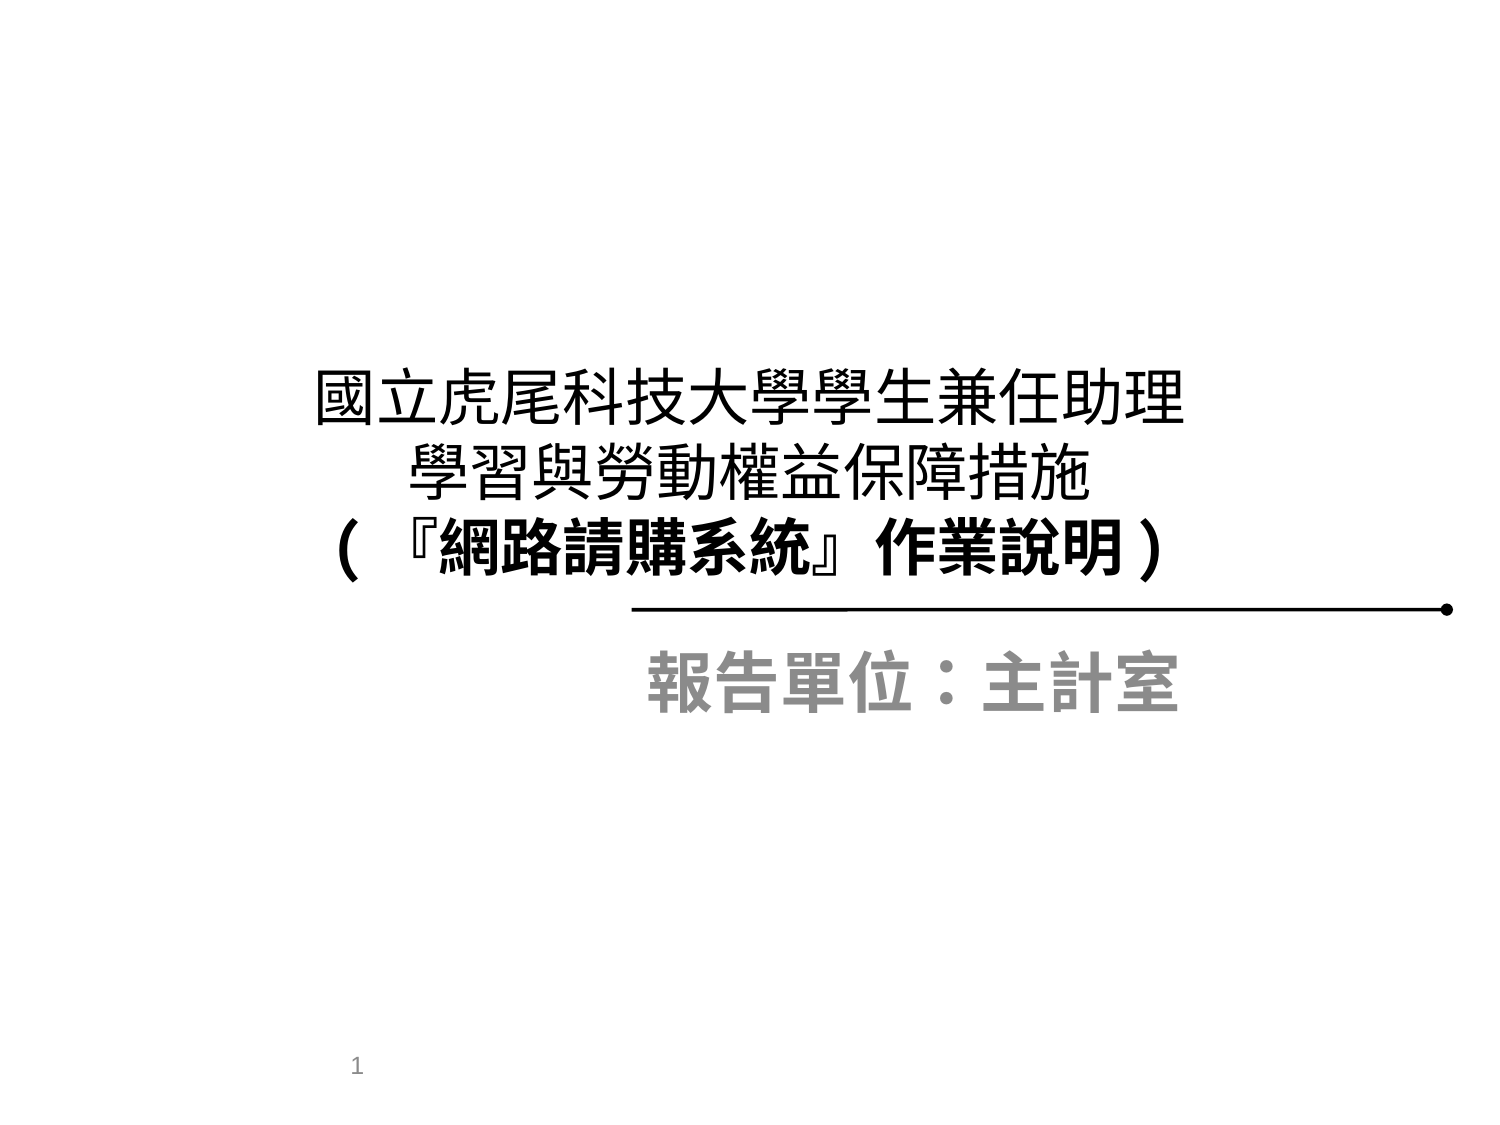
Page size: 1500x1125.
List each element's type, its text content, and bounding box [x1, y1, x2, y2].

subtitle 報告單位：主計室 [631, 633, 1470, 752]
slide_number <編號> [29, 1026, 380, 1105]
title 國立虎尾科技大學學生兼任助理 學習與勞動權益保障措施 (『網路請購系統』作業說明) [112, 350, 1388, 592]
